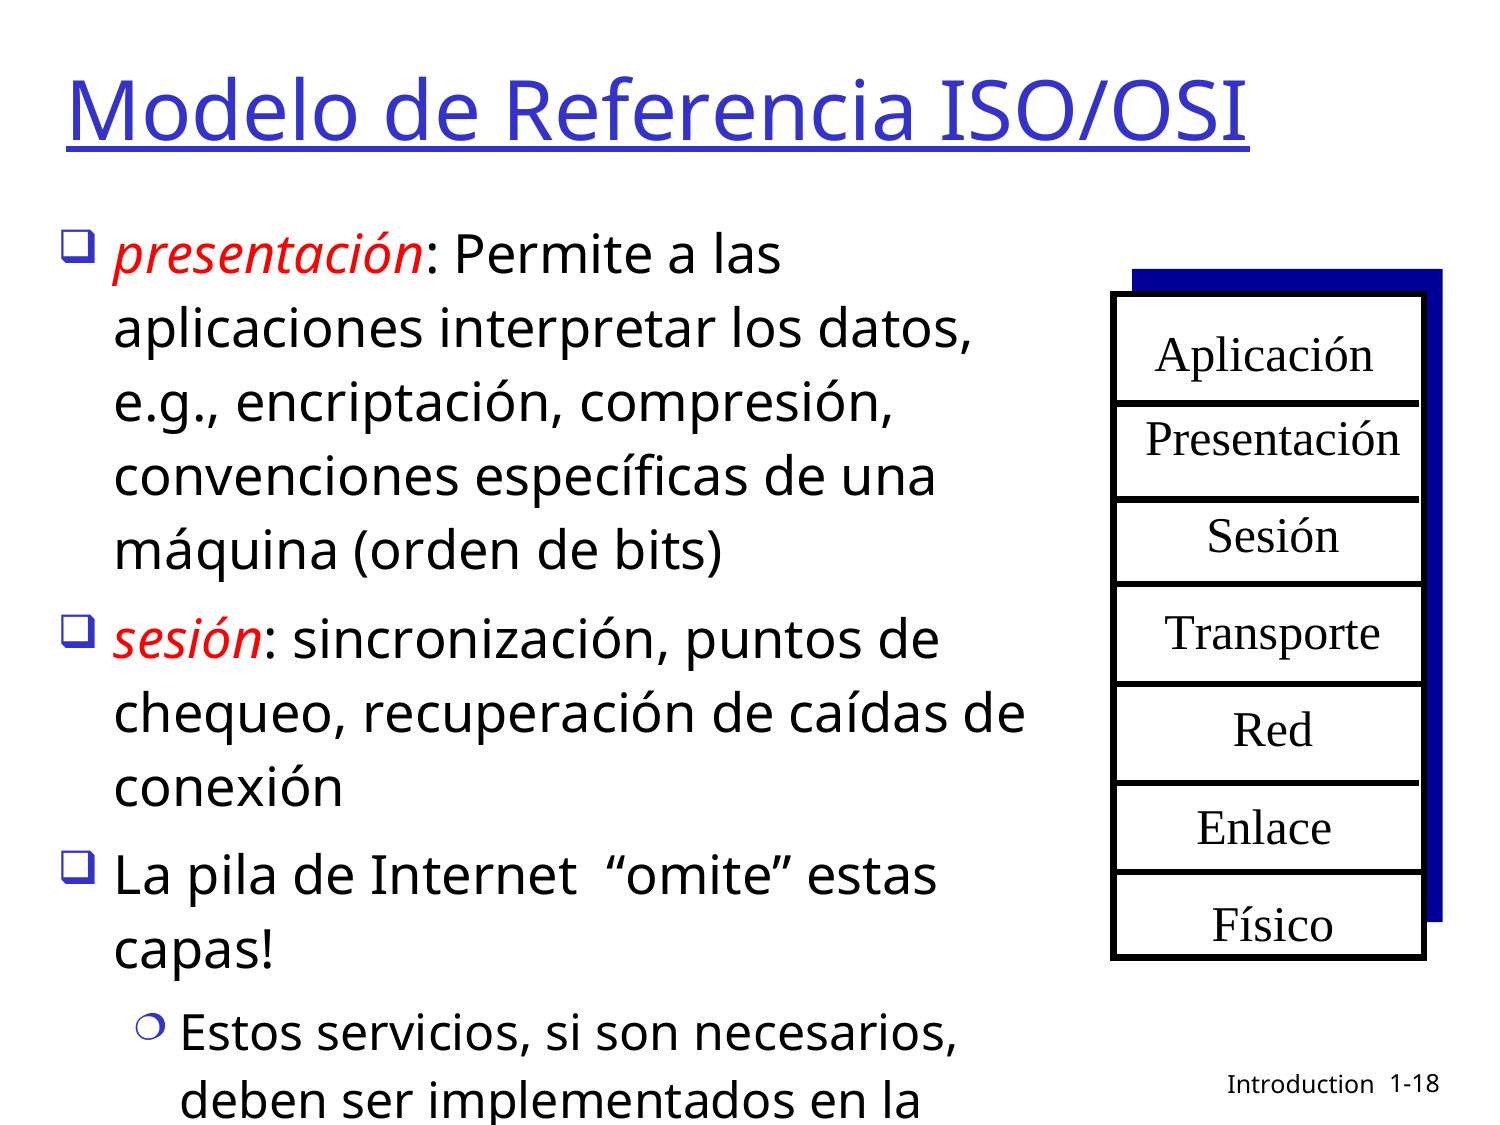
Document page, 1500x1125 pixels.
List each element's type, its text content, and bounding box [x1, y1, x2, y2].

text_box [1113, 268, 1443, 923]
title Modelo de Referencia ISO/OSI [65, 21, 1323, 195]
text_box 1-<number> [1365, 1060, 1477, 1106]
list presentación: Permite a las aplicaciones interpretar los datos, e.g., encriptación, compresión, convenciones específicas de una máquina (orden de bits) sesión: sincronización, puntos de chequeo, recuperación de caídas de conexión La pila de Internet “omite” estas capas! Estos servicios, si son necesarios, deben ser implementados en la aplicación. [57, 215, 1077, 1068]
text_box Introduction [914, 1060, 1390, 1109]
text_box Aplicación Presentación Sesión Transporte Red Enlace Físico [1101, 329, 1427, 958]
